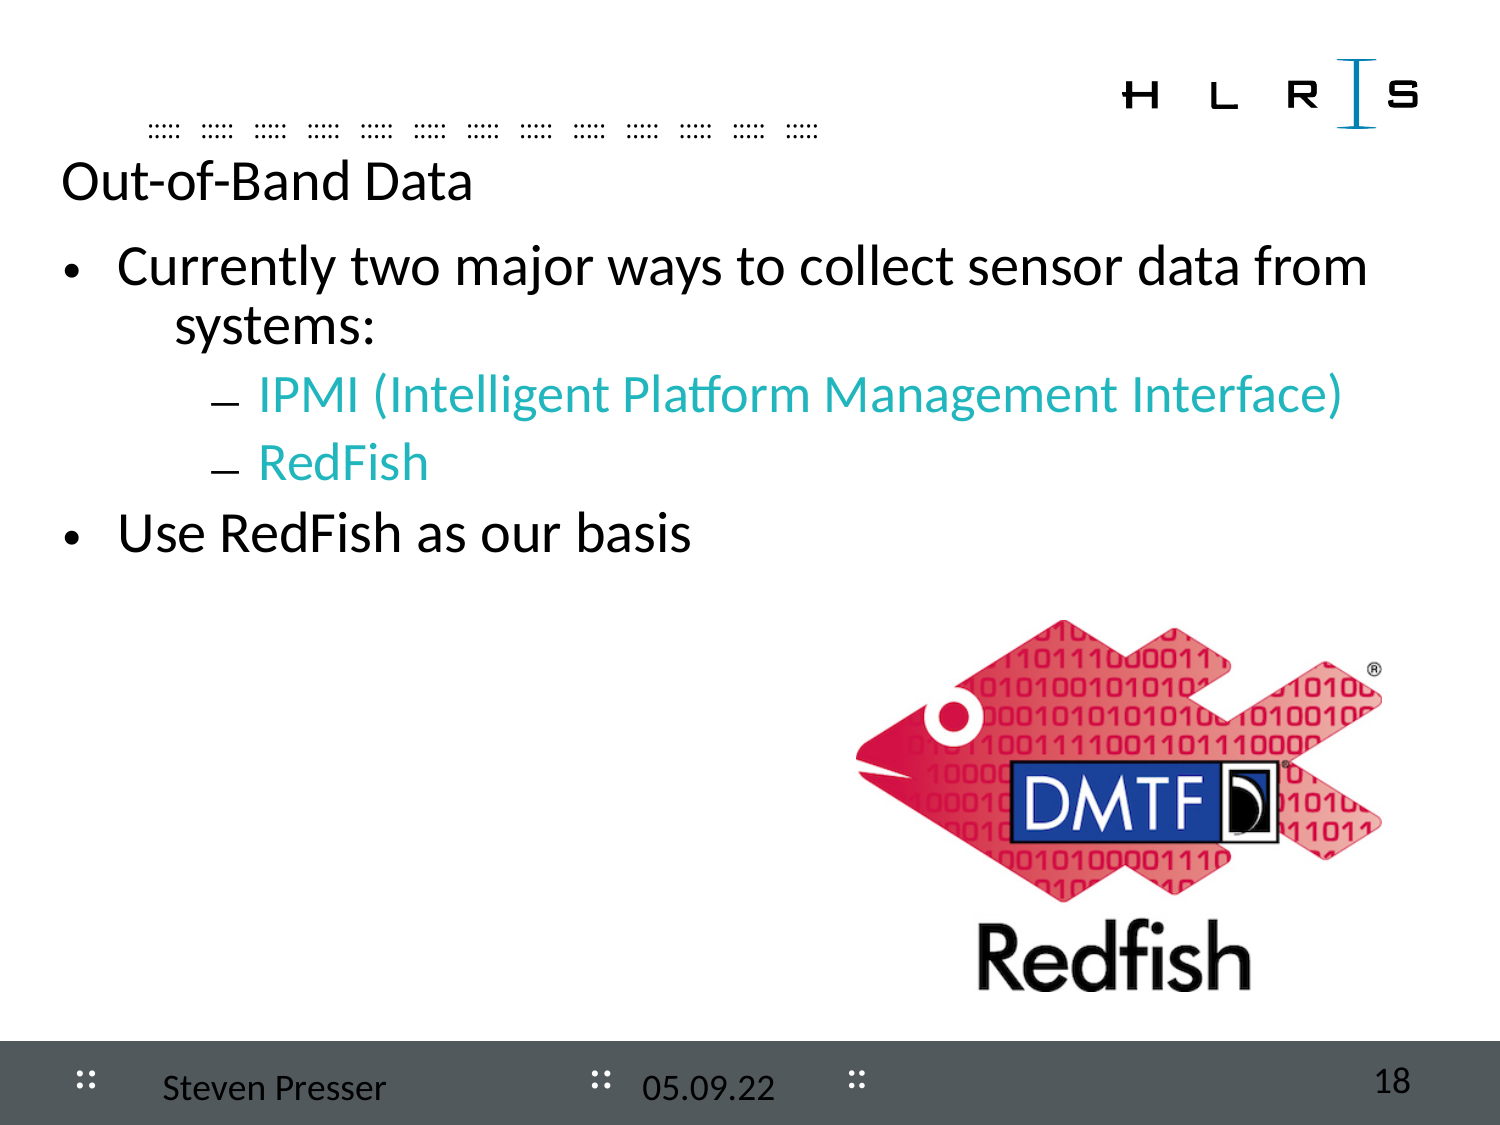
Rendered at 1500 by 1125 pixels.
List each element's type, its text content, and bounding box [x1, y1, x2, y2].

list Currently two major ways to collect sensor data from systems: IPMI (Intelligent Platform Management Interface) RedFish Use RedFish as our basis [46, 234, 1464, 977]
title Out-of-Band Data [46, 108, 1464, 234]
picture [1122, 59, 1353, 108]
picture [1360, 59, 1418, 108]
picture [856, 620, 1382, 992]
